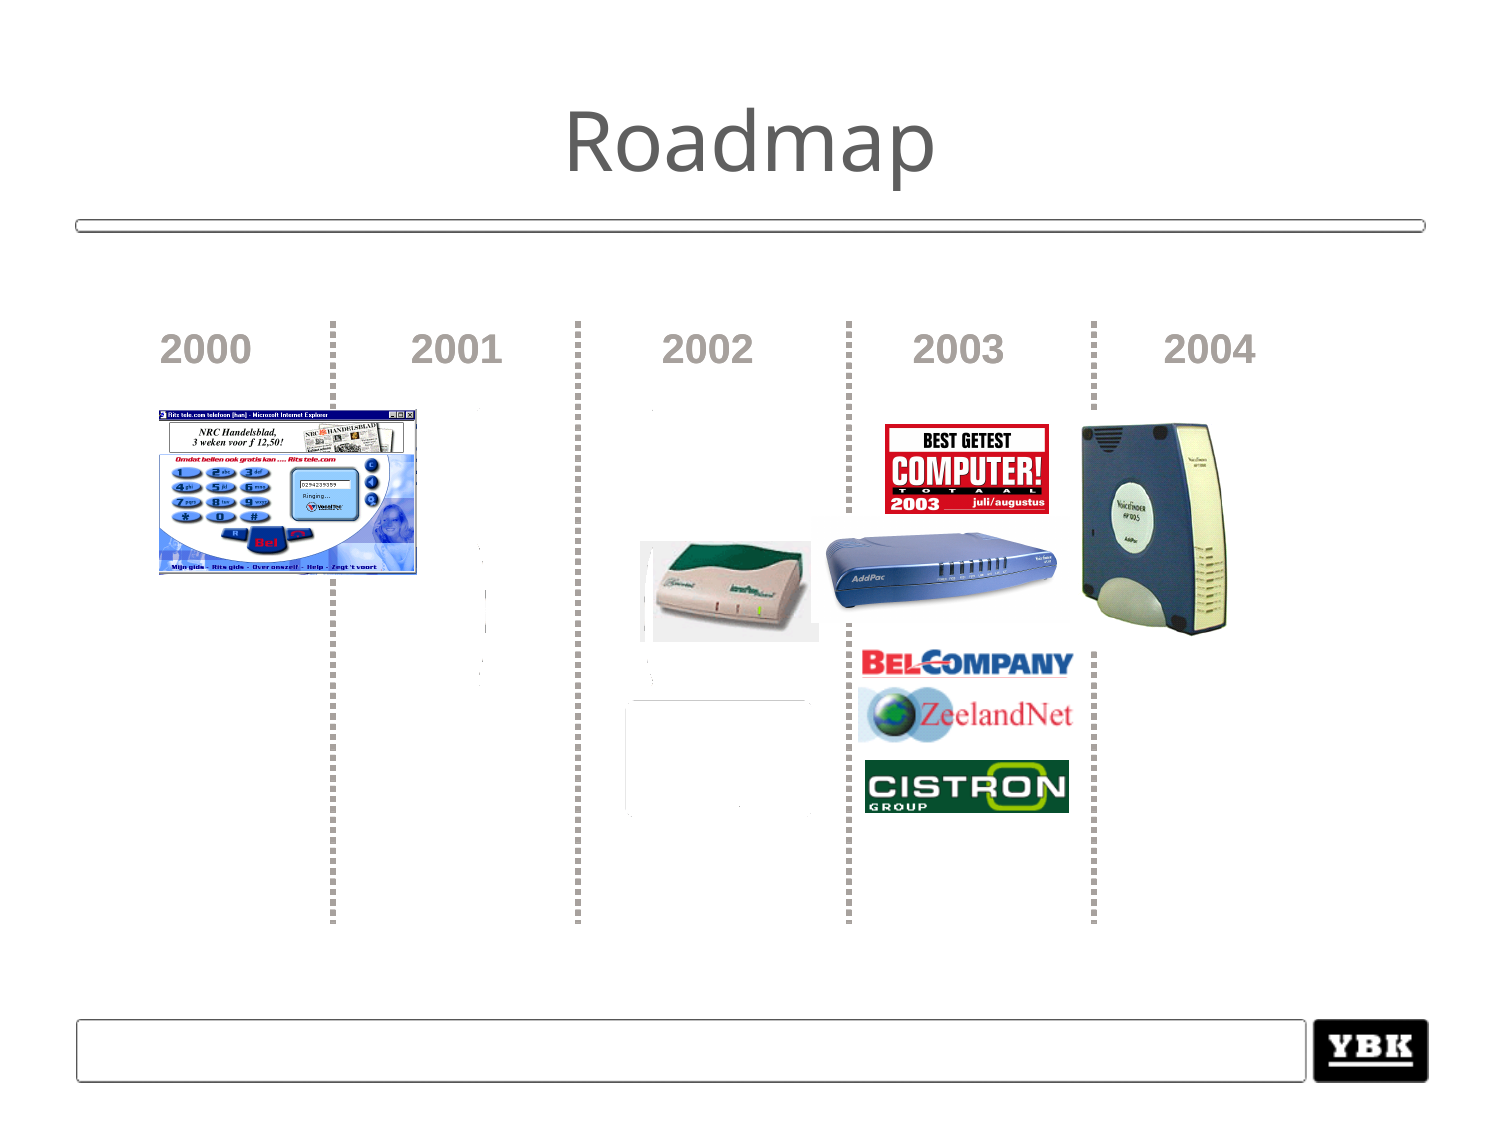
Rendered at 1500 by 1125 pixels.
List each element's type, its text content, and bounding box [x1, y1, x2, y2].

picture [76, 1019, 1429, 1083]
title Roadmap [75, 45, 1426, 233]
picture [141, 184, 1270, 928]
